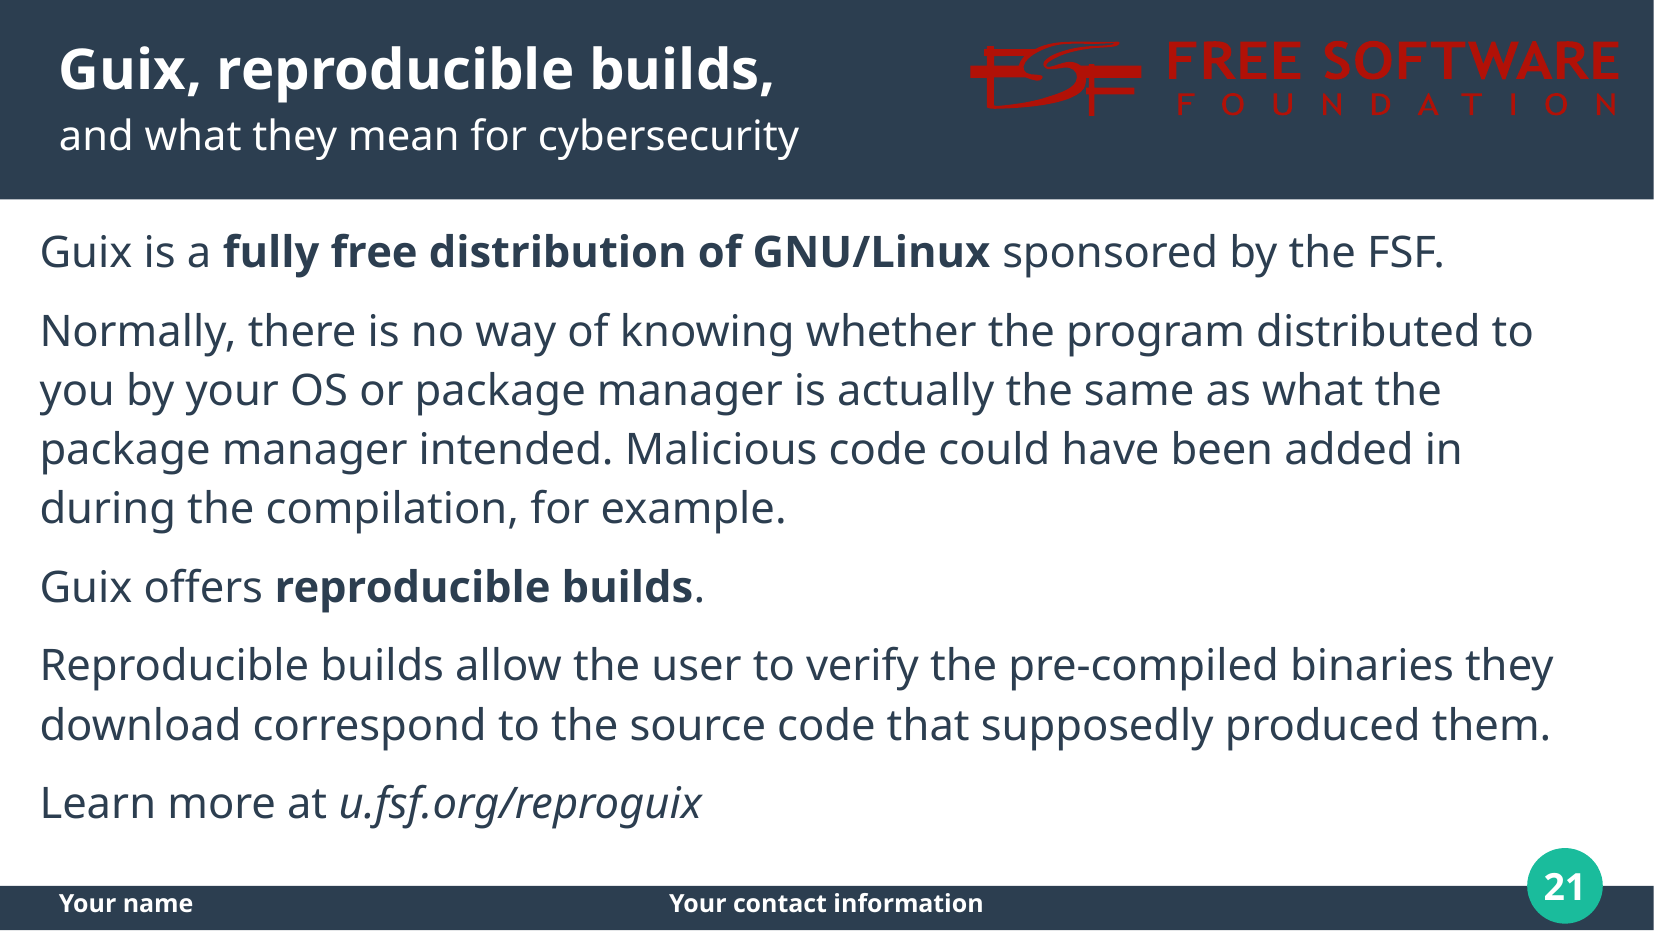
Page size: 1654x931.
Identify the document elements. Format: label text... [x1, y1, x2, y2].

list Guix is a fully free distribution of GNU/Linux sponsored by the FSF. Normally, there is no way of knowing whether the program distributed to you by your OS or package manager is actually the same as what the package manager intended. Malicious code could have been added in during the compilation, for example. Guix offers reproducible builds. Reproducible builds allow the user to verify the pre-compiled binaries they download correspond to the source code that supposedly produced them. Learn more at u.fsf.org/reproguix [39, 221, 1576, 842]
title Guix, reproducible builds, and what they mean for cybersecurity [59, 37, 938, 155]
